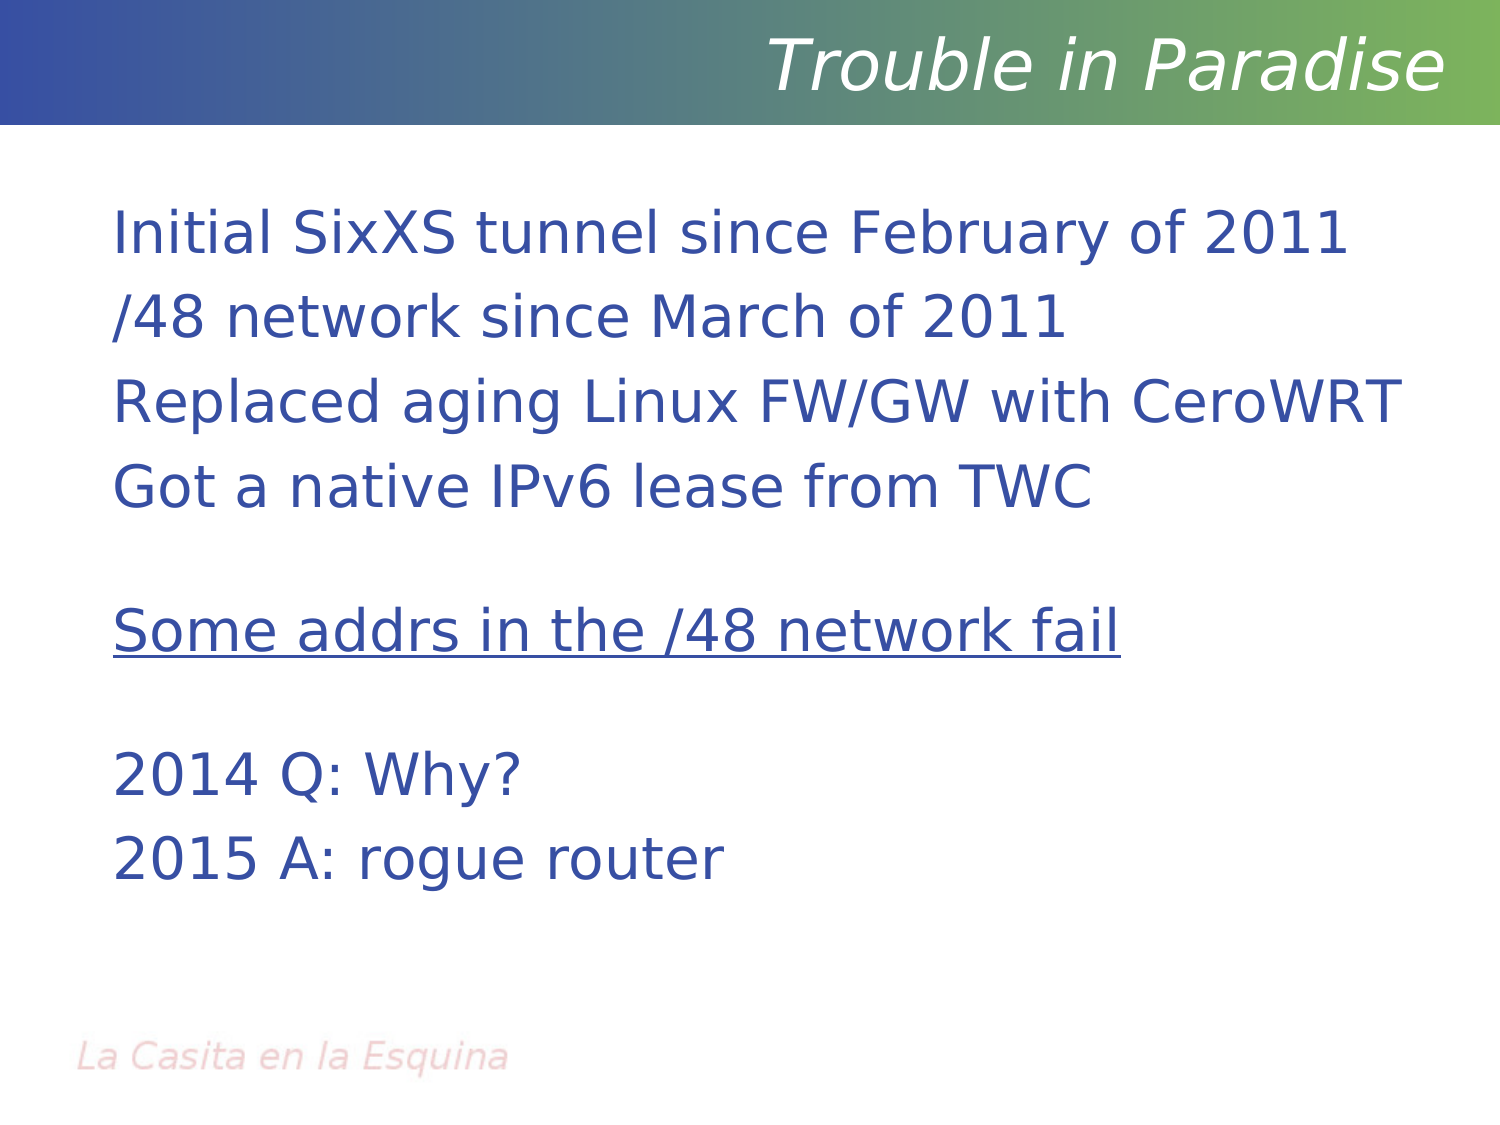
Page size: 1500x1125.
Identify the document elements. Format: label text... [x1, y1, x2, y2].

title Trouble in Paradise [62, 12, 1463, 113]
list Initial SixXS tunnel since February of 2011 /48 network since March of 2011 Replaced aging Linux FW/GW with CeroWRT Got a native IPv6 lease from TWC Some addrs in the /48 network fail 2014 Q: Why? 2015 A: rogue router [70, 187, 1438, 984]
picture [45, 1019, 545, 1095]
